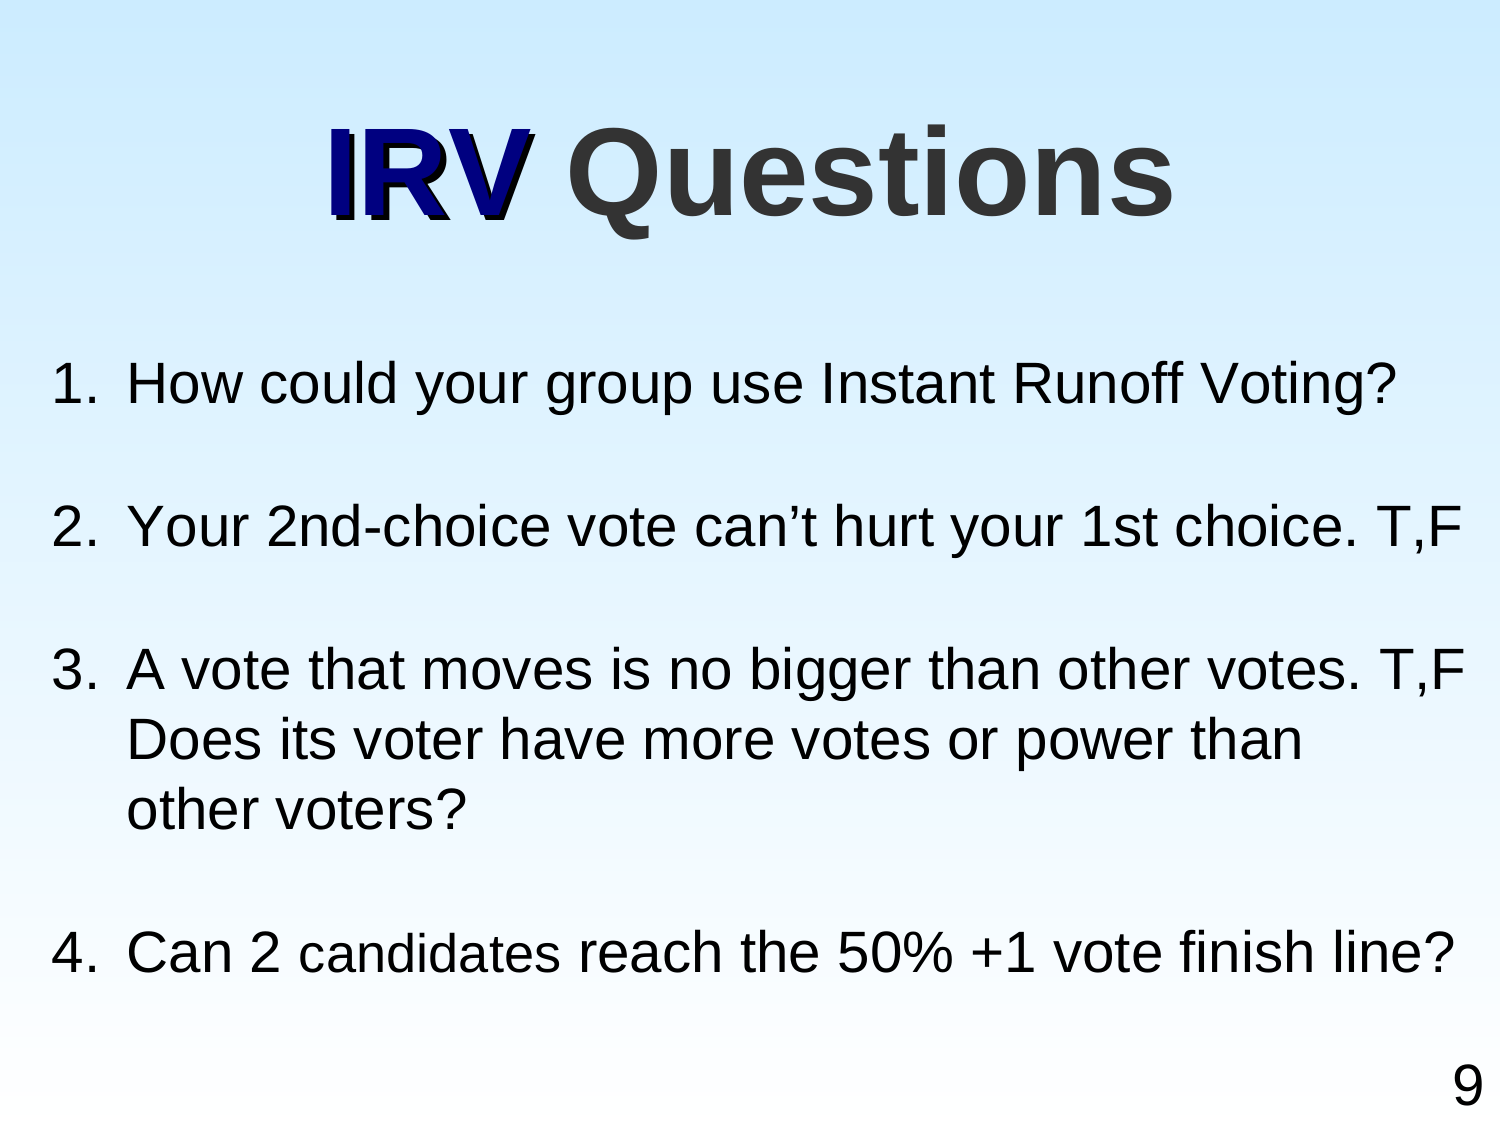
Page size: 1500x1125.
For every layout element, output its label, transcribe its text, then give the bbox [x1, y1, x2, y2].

text_box 5 [1400, 1039, 1500, 1125]
text_box How could your group use Instant Runoff Voting? Your 2nd-choice vote can’t hurt your 1st choice. T,F A vote that moves is no bigger than other votes. T,F Does its voter have more votes or power than other voters? Can 2 candidates reach the 50% +1 vote finish line? [0, 337, 1500, 992]
title IRV Questions [0, 88, 1500, 255]
